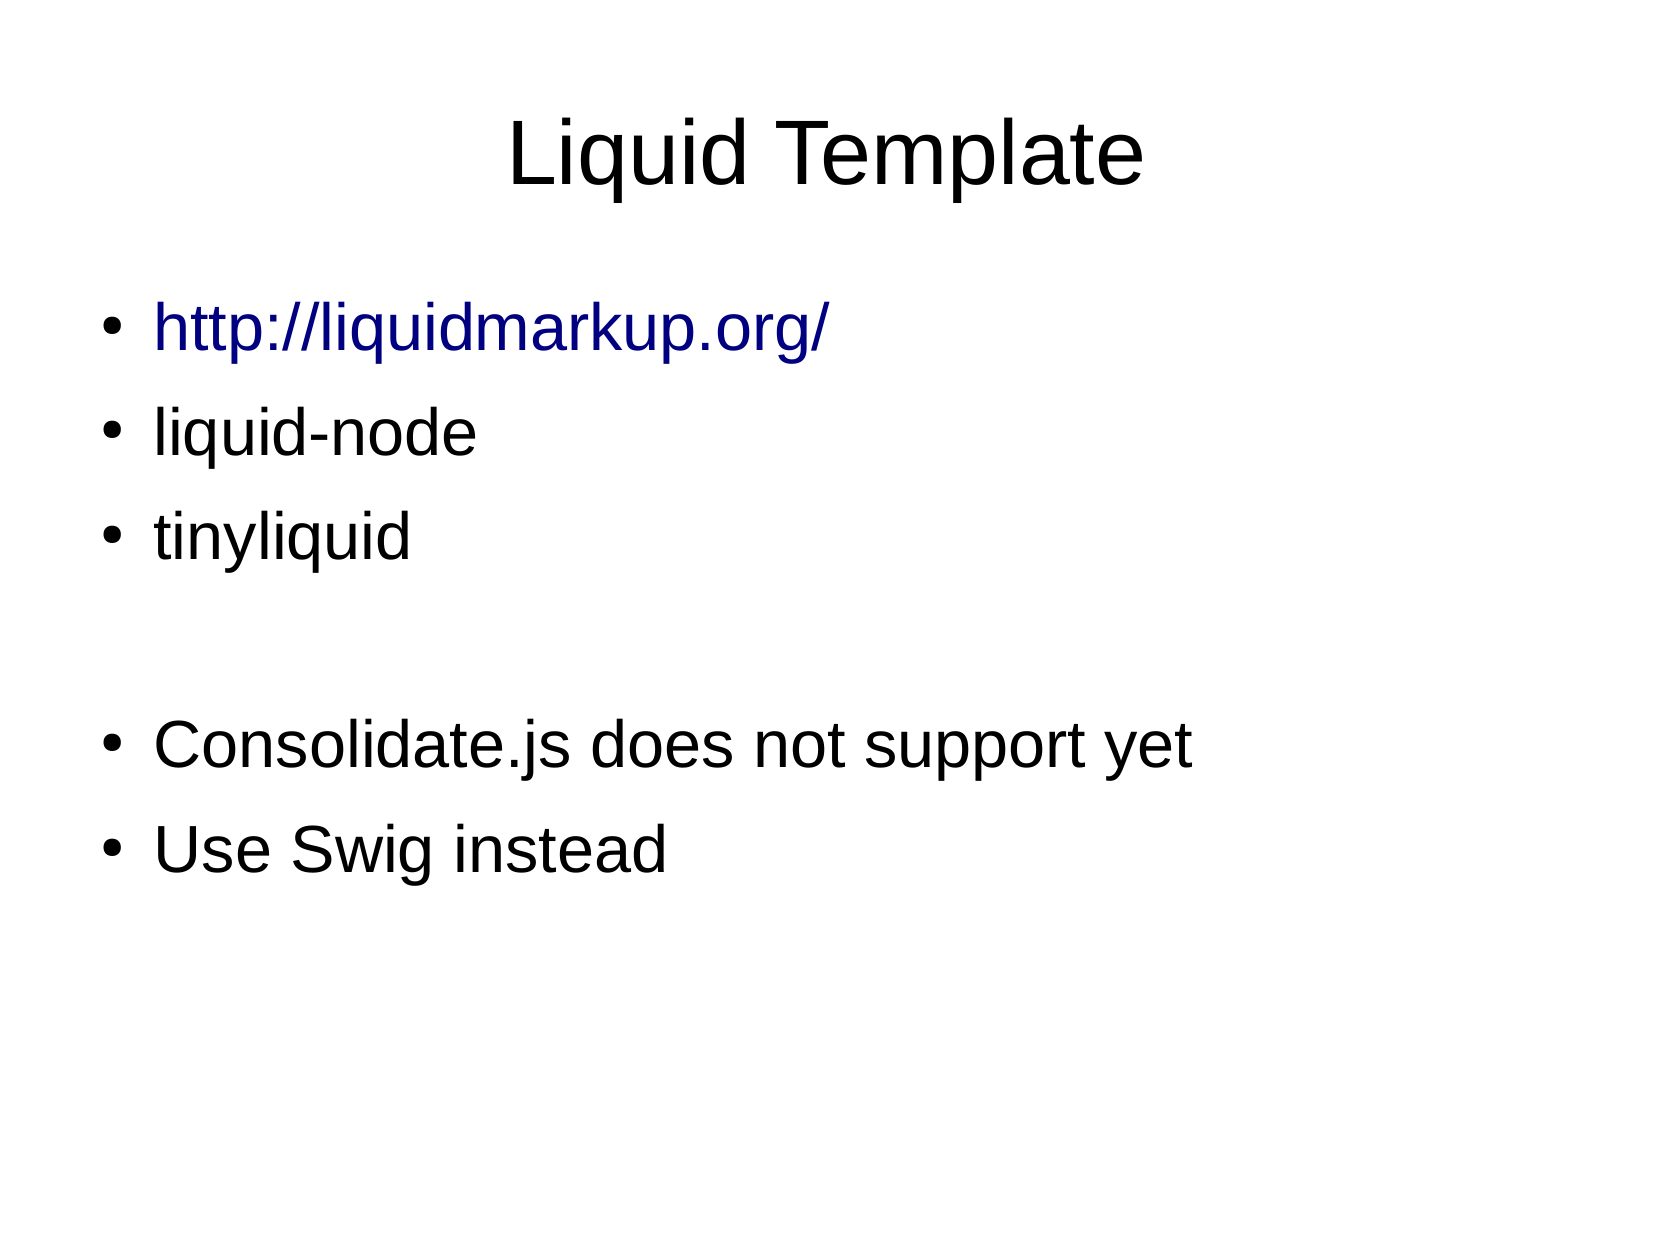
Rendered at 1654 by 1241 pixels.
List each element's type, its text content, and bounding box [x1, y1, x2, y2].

list http://liquidmarkup.org/ liquid-node tinyliquid Consolidate.js does not support yet Use Swig instead [82, 290, 1571, 1010]
title Liquid Template [82, 49, 1571, 257]
